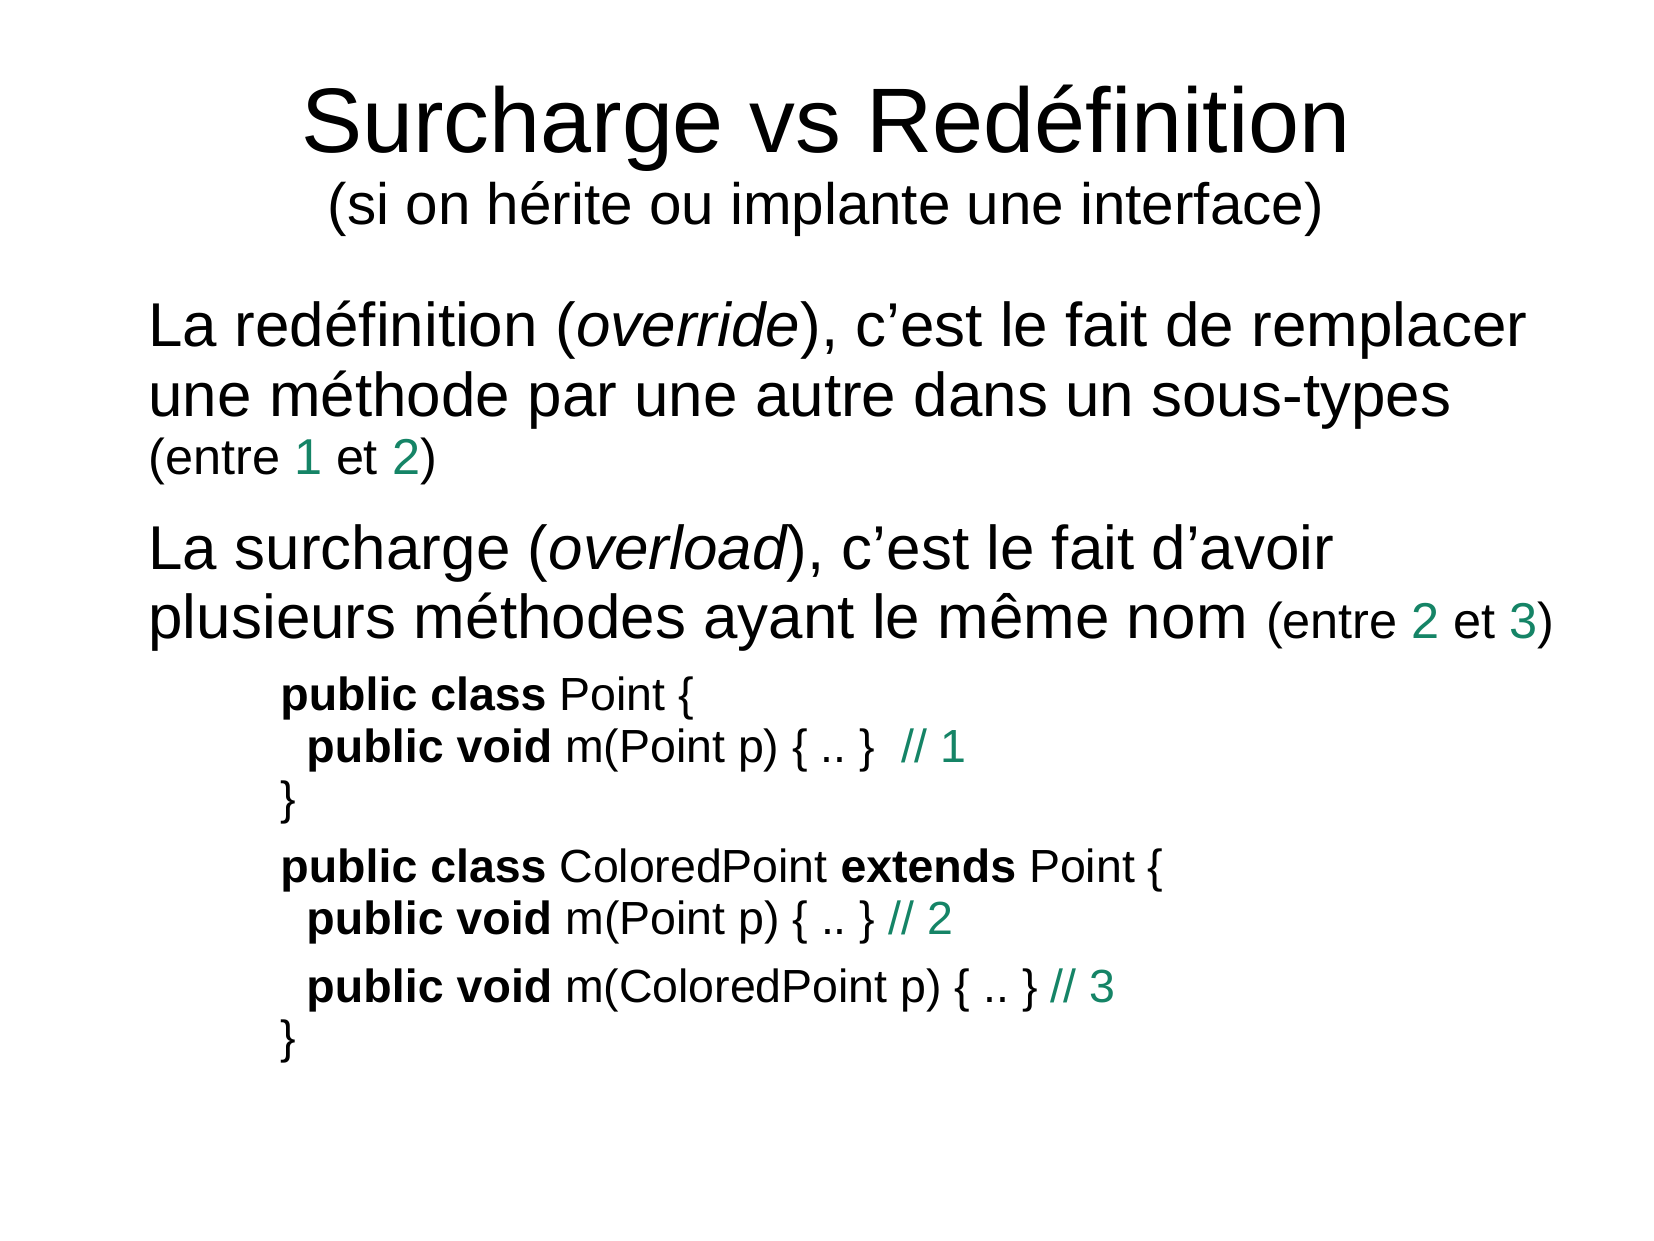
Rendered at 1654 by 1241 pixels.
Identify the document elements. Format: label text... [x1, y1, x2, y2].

list La redéfinition (override), c’est le fait de remplacer une méthode par une autre dans un sous-types (entre 1 et 2) La surcharge (overload), c’est le fait d’avoir plusieurs méthodes ayant le même nom (entre 2 et 3) public class Point { public void m(Point p) { .. } // 1 } public class ColoredPoint extends Point { public void m(Point p) { .. } // 2 public void m(ColoredPoint p) { .. } // 3 } [82, 290, 1571, 1111]
title Surcharge vs Redéfinition (si on hérite ou implante une interface) [82, 49, 1571, 257]
